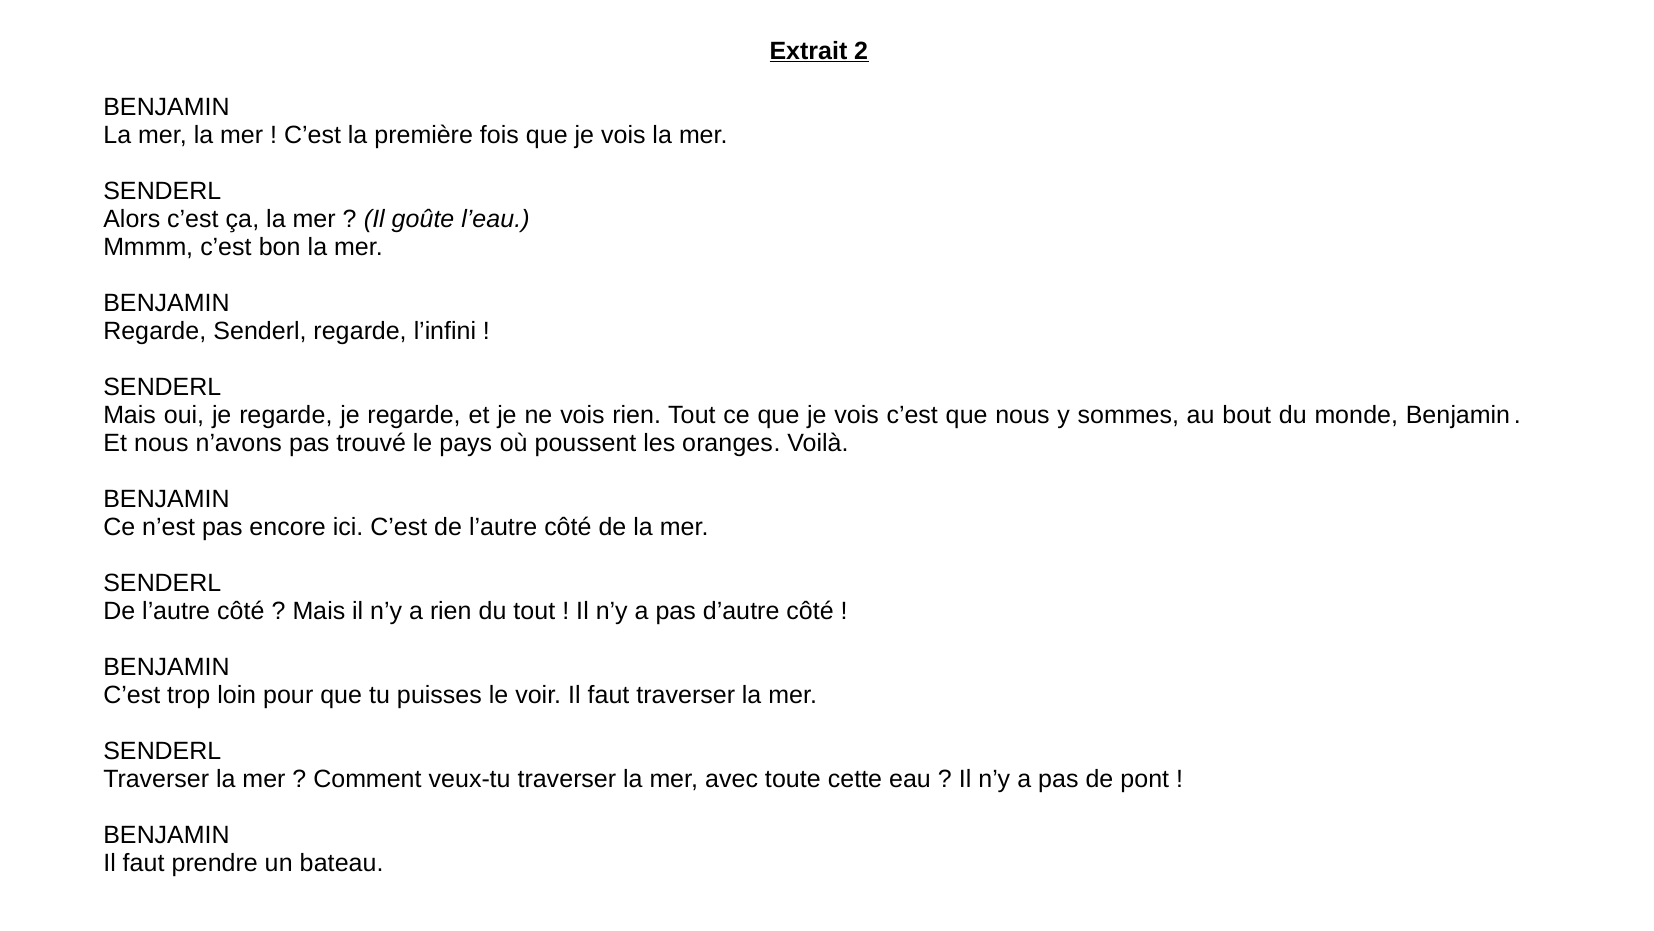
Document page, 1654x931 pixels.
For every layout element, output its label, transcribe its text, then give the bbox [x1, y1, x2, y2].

text_box Extrait 2 BENJAMIN La mer, la mer ! C’est la première fois que je vois la mer. SENDERL Alors c’est ça, la mer ? (Il goûte l’eau.) Mmmm, c’est bon la mer. BENJAMIN Regarde, Senderl, regarde, l’infini ! SENDERL Mais oui, je regarde, je regarde, et je ne vois rien. Tout ce que je vois c’est que nous y sommes, au bout du monde, Benjamin. Et nous n’avons pas trouvé le pays où poussent les oranges. Voilà. BENJAMIN Ce n’est pas encore ici. C’est de l’autre côté de la mer. SENDERL De l’autre côté ? Mais il n’y a rien du tout ! Il n’y a pas d’autre côté ! BENJAMIN C’est trop loin pour que tu puisses le voir. Il faut traverser la mer. SENDERL Traverser la mer ? Comment veux-tu traverser la mer, avec toute cette eau ? Il n’y a pas de pont ! BENJAMIN Il faut prendre un bateau. [88, 29, 1536, 913]
